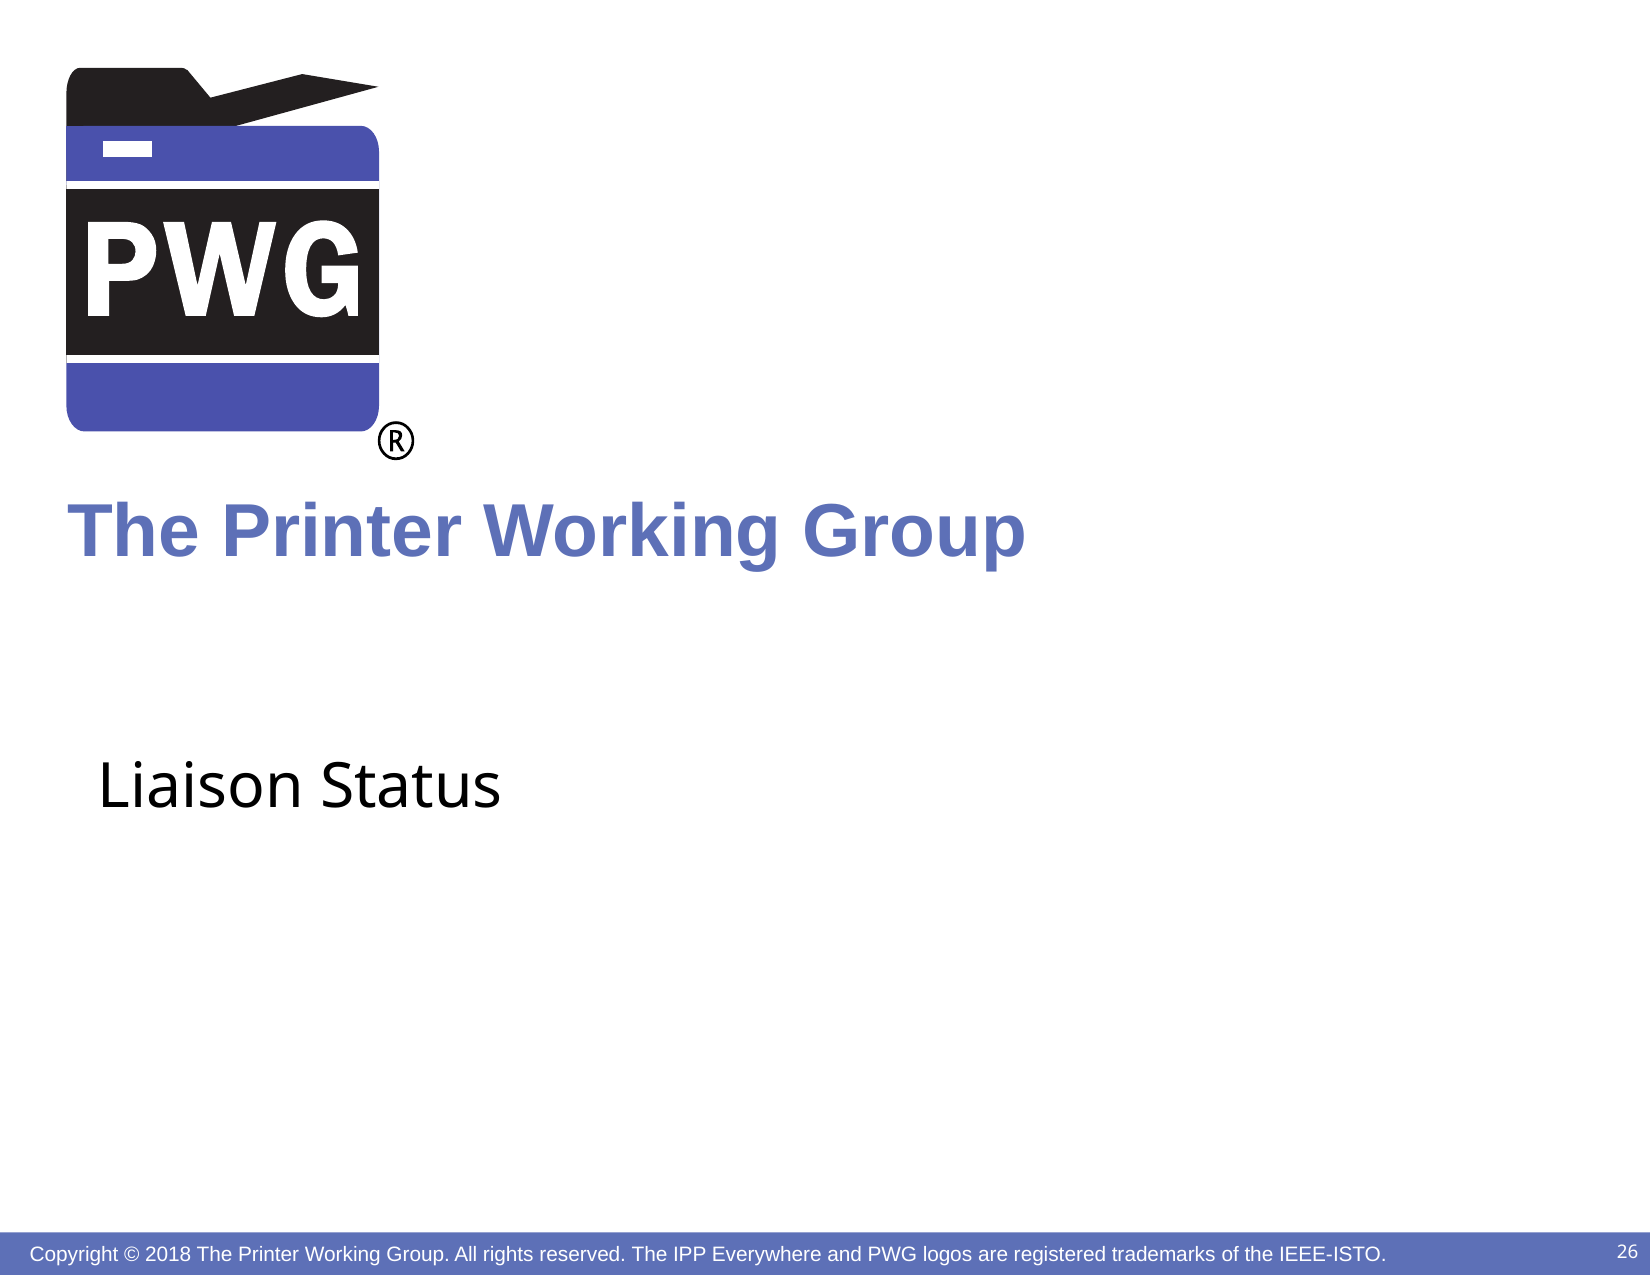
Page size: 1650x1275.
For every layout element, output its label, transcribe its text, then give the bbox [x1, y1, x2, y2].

title Liaison Status [82, 592, 1568, 829]
